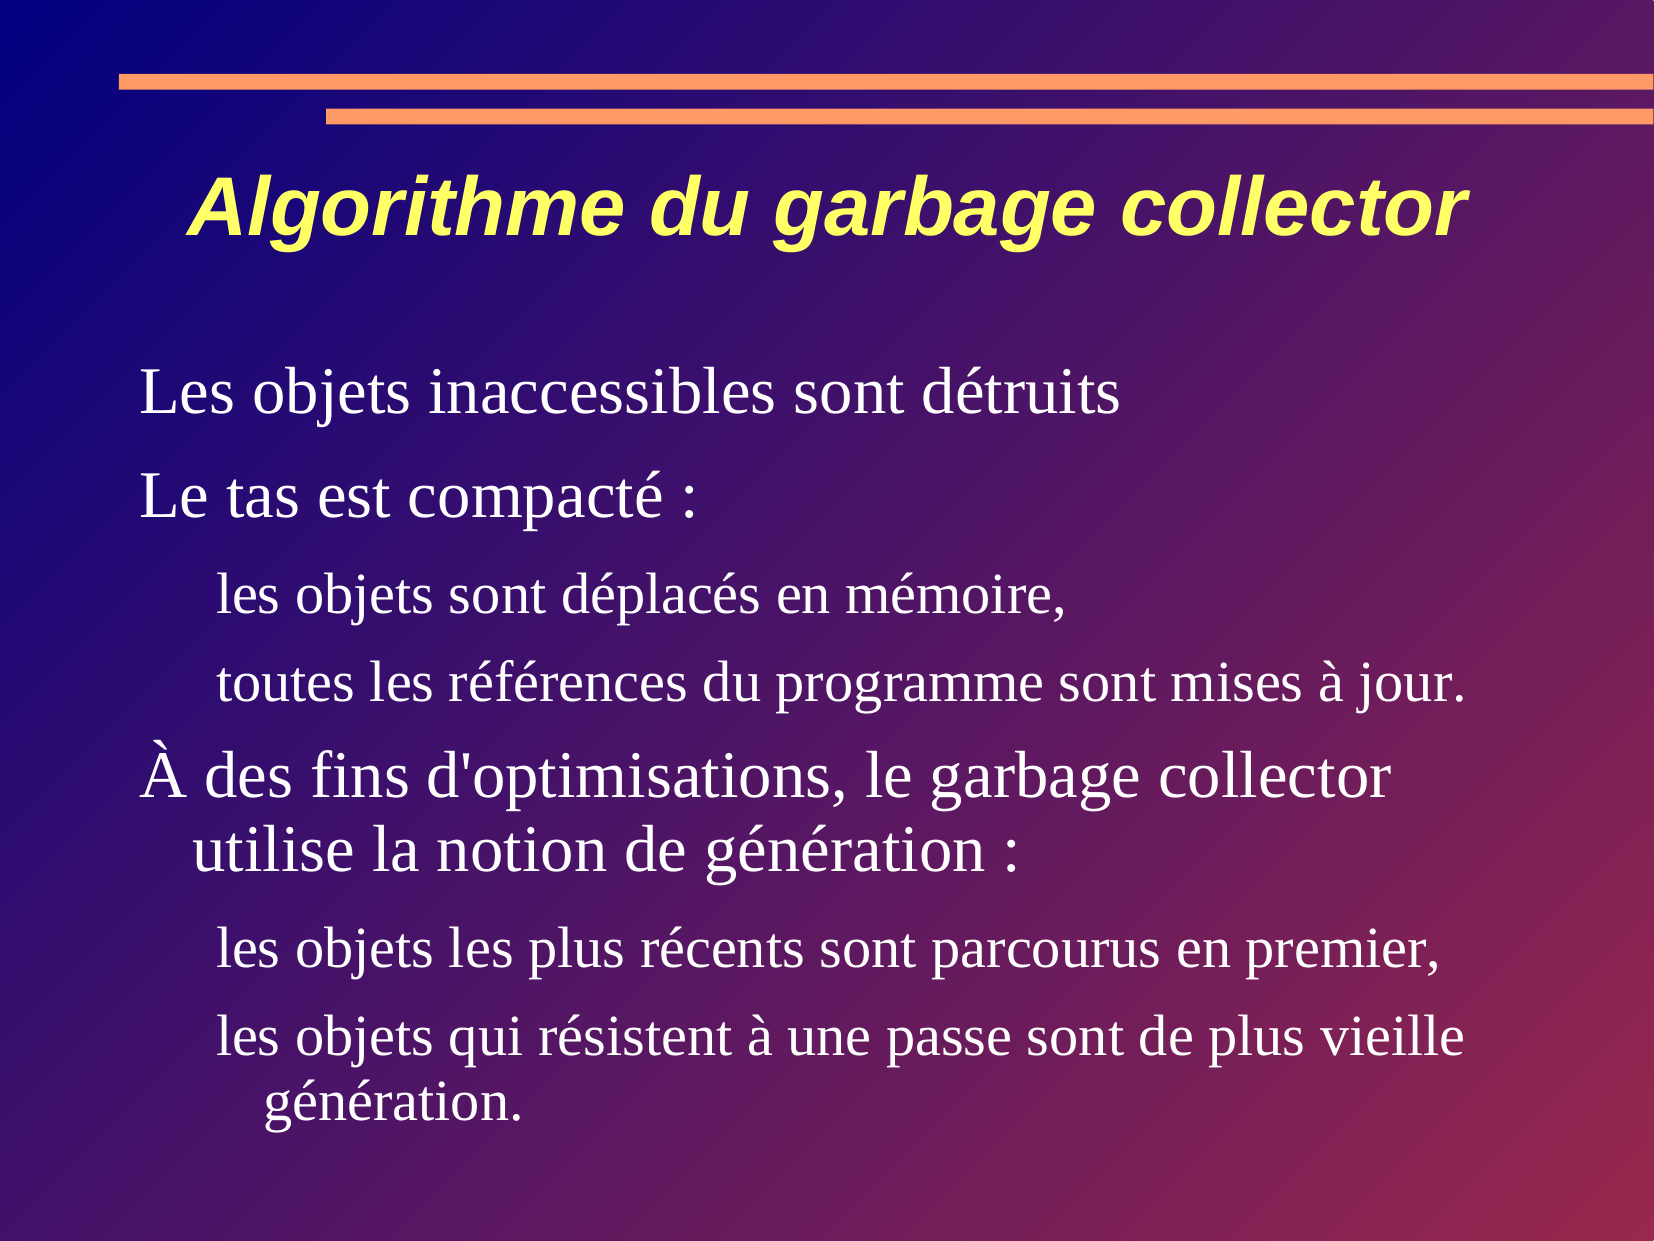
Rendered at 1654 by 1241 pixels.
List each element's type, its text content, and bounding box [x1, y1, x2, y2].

title Algorithme du garbage collector [121, 102, 1534, 311]
list Les objets inaccessibles sont détruits Le tas est compacté : les objets sont déplacés en mémoire, toutes les références du programme sont mises à jour. À des fins d'optimisations, le garbage collector utilise la notion de génération : les objets les plus récents sont parcourus en premier, les objets qui résistent à une passe sont de plus vieille génération. [121, 354, 1534, 1149]
